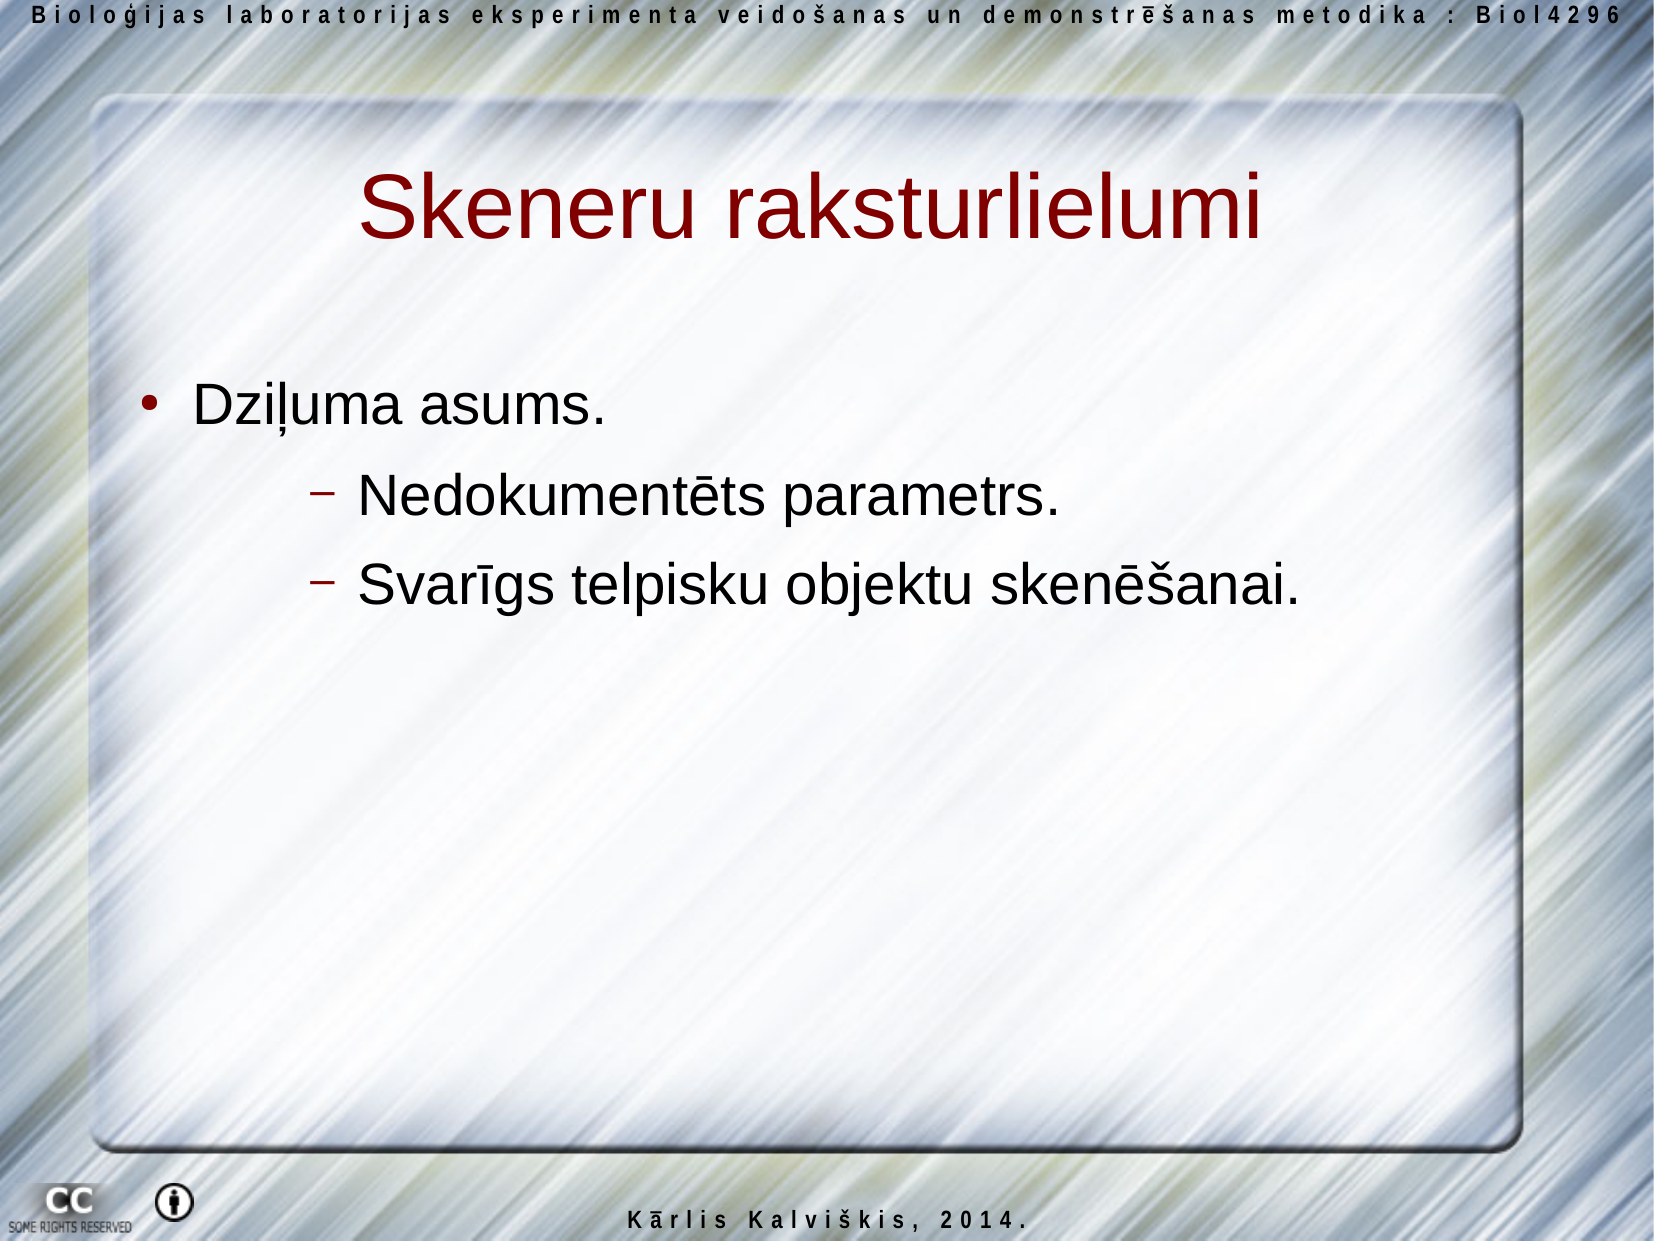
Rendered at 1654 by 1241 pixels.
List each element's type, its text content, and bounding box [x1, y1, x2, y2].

list Dziļuma asums. Nedokumentēts parametrs. Svarīgs telpisku objektu skenēšanai. [121, 371, 1501, 1127]
picture [0, 0, 1654, 1241]
title Skeneru raksturlielumi [121, 102, 1502, 310]
